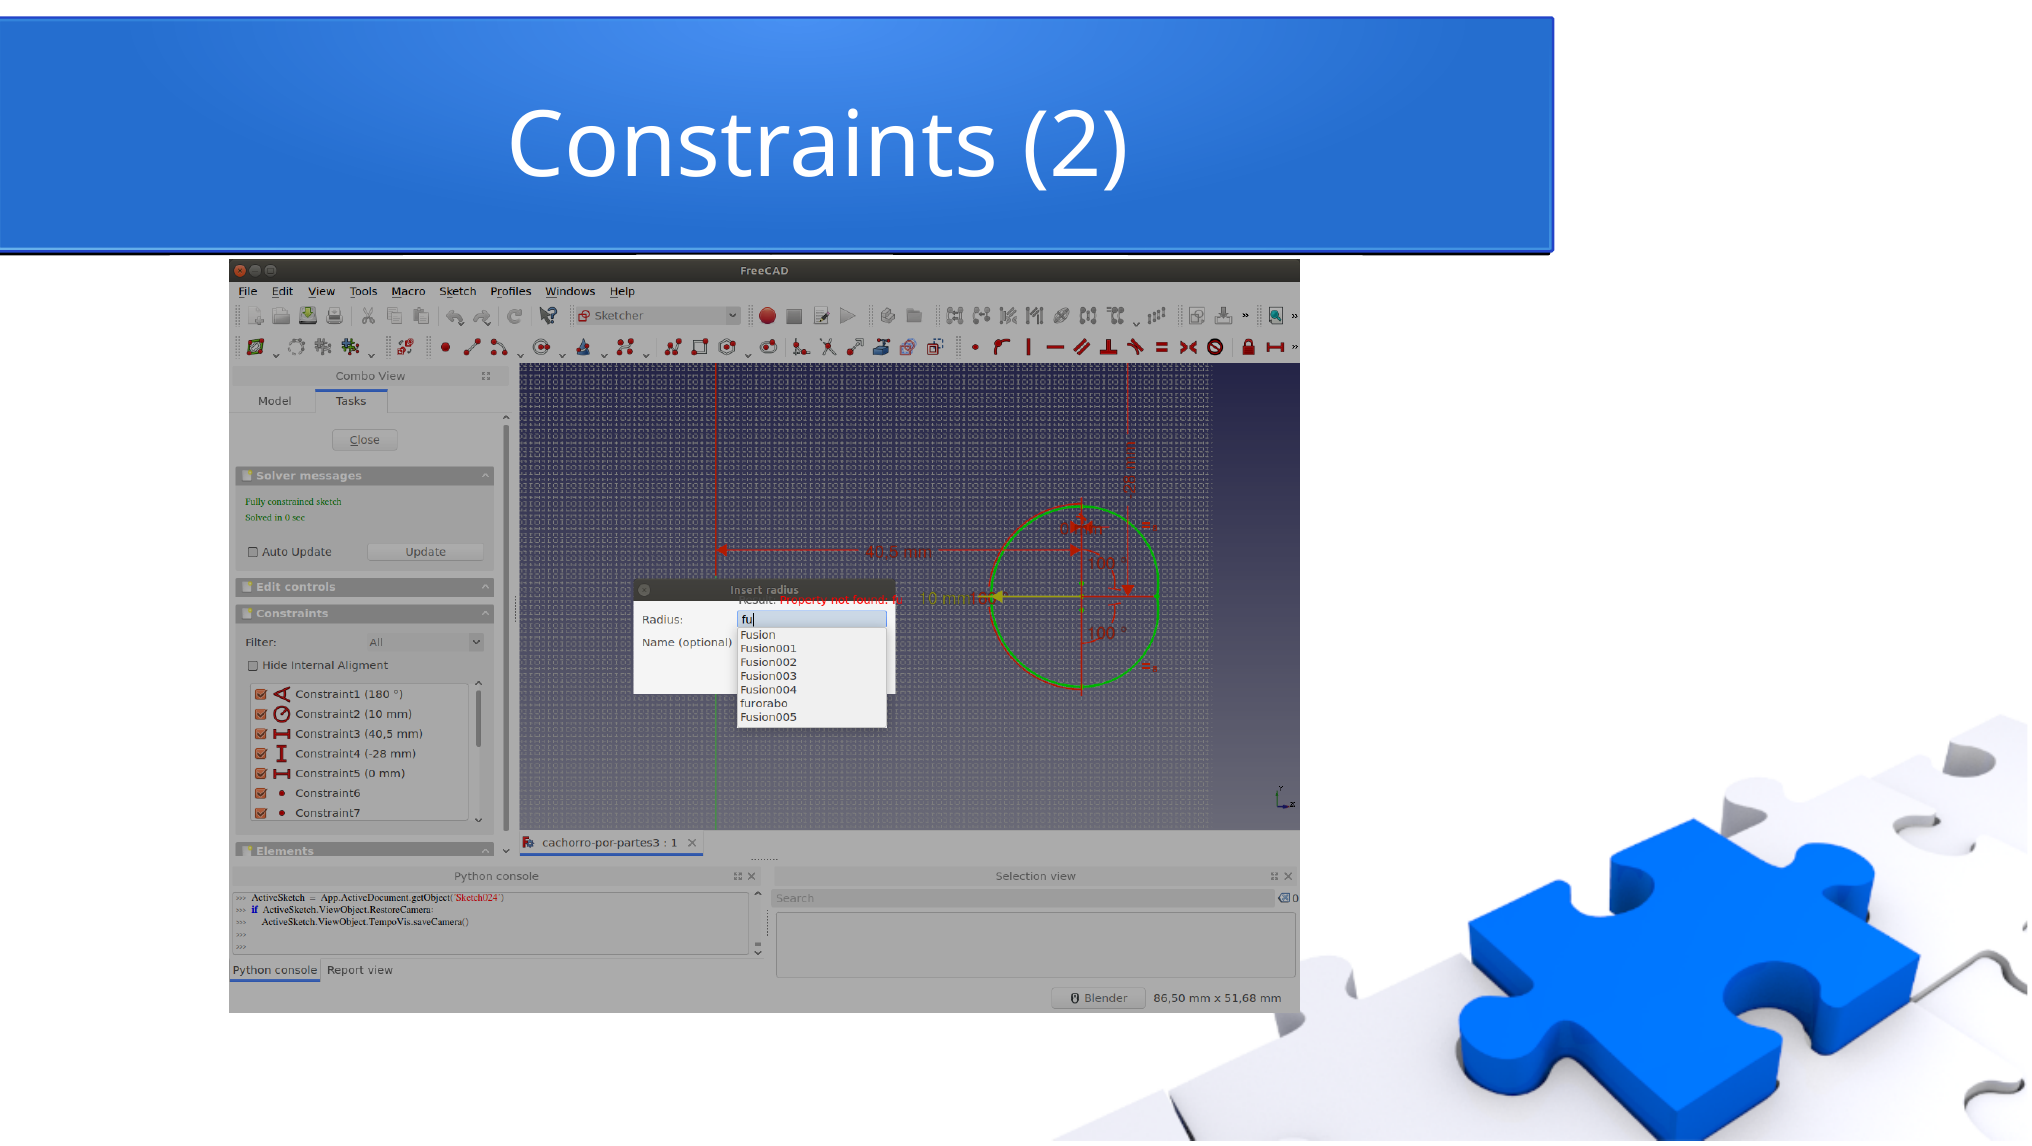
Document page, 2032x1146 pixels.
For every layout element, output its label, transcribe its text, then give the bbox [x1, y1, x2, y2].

picture [229, 259, 2028, 1141]
title Constraints (2) [101, 45, 1536, 237]
